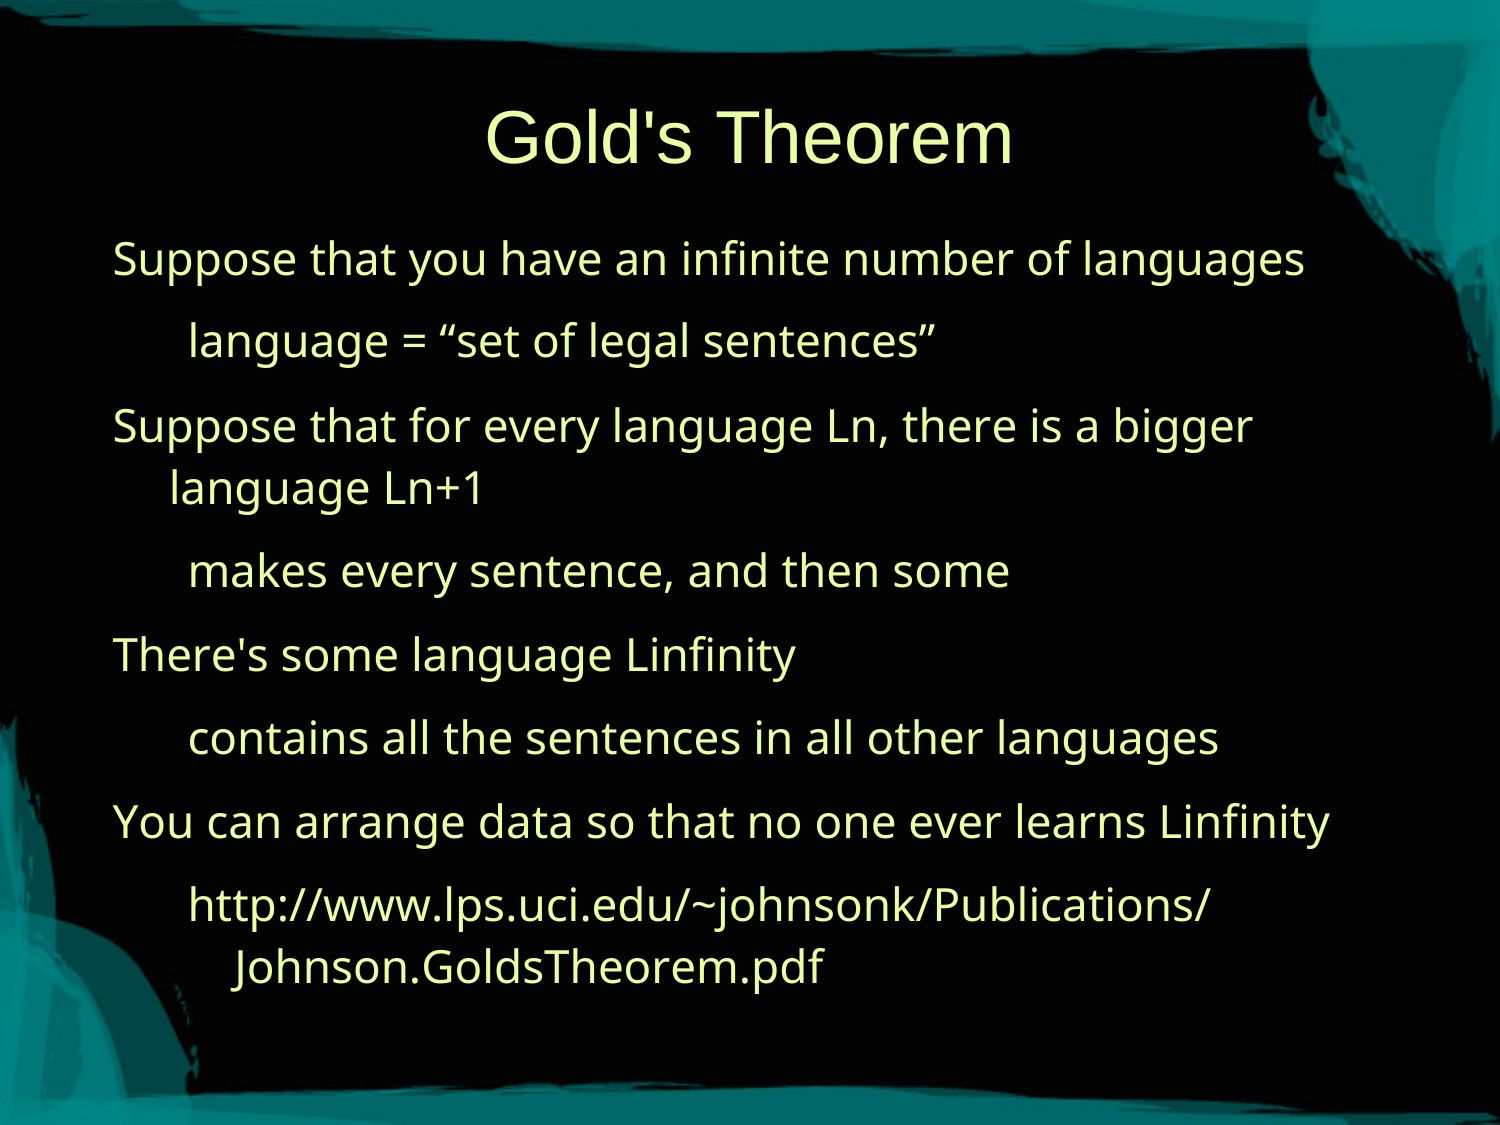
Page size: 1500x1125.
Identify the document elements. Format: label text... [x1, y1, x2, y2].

list Suppose that you have an infinite number of languages language = “set of legal sentences” Suppose that for every language Ln, there is a bigger language Ln+1 makes every sentence, and then some There's some language Linfinity contains all the sentences in all other languages You can arrange data so that no one ever learns Linfinity http://www.lps.uci.edu/~johnsonk/Publications/Johnson.GoldsTheorem.pdf [112, 226, 1388, 1052]
title Gold's Theorem [112, 57, 1388, 218]
picture [0, 0, 1500, 1125]
